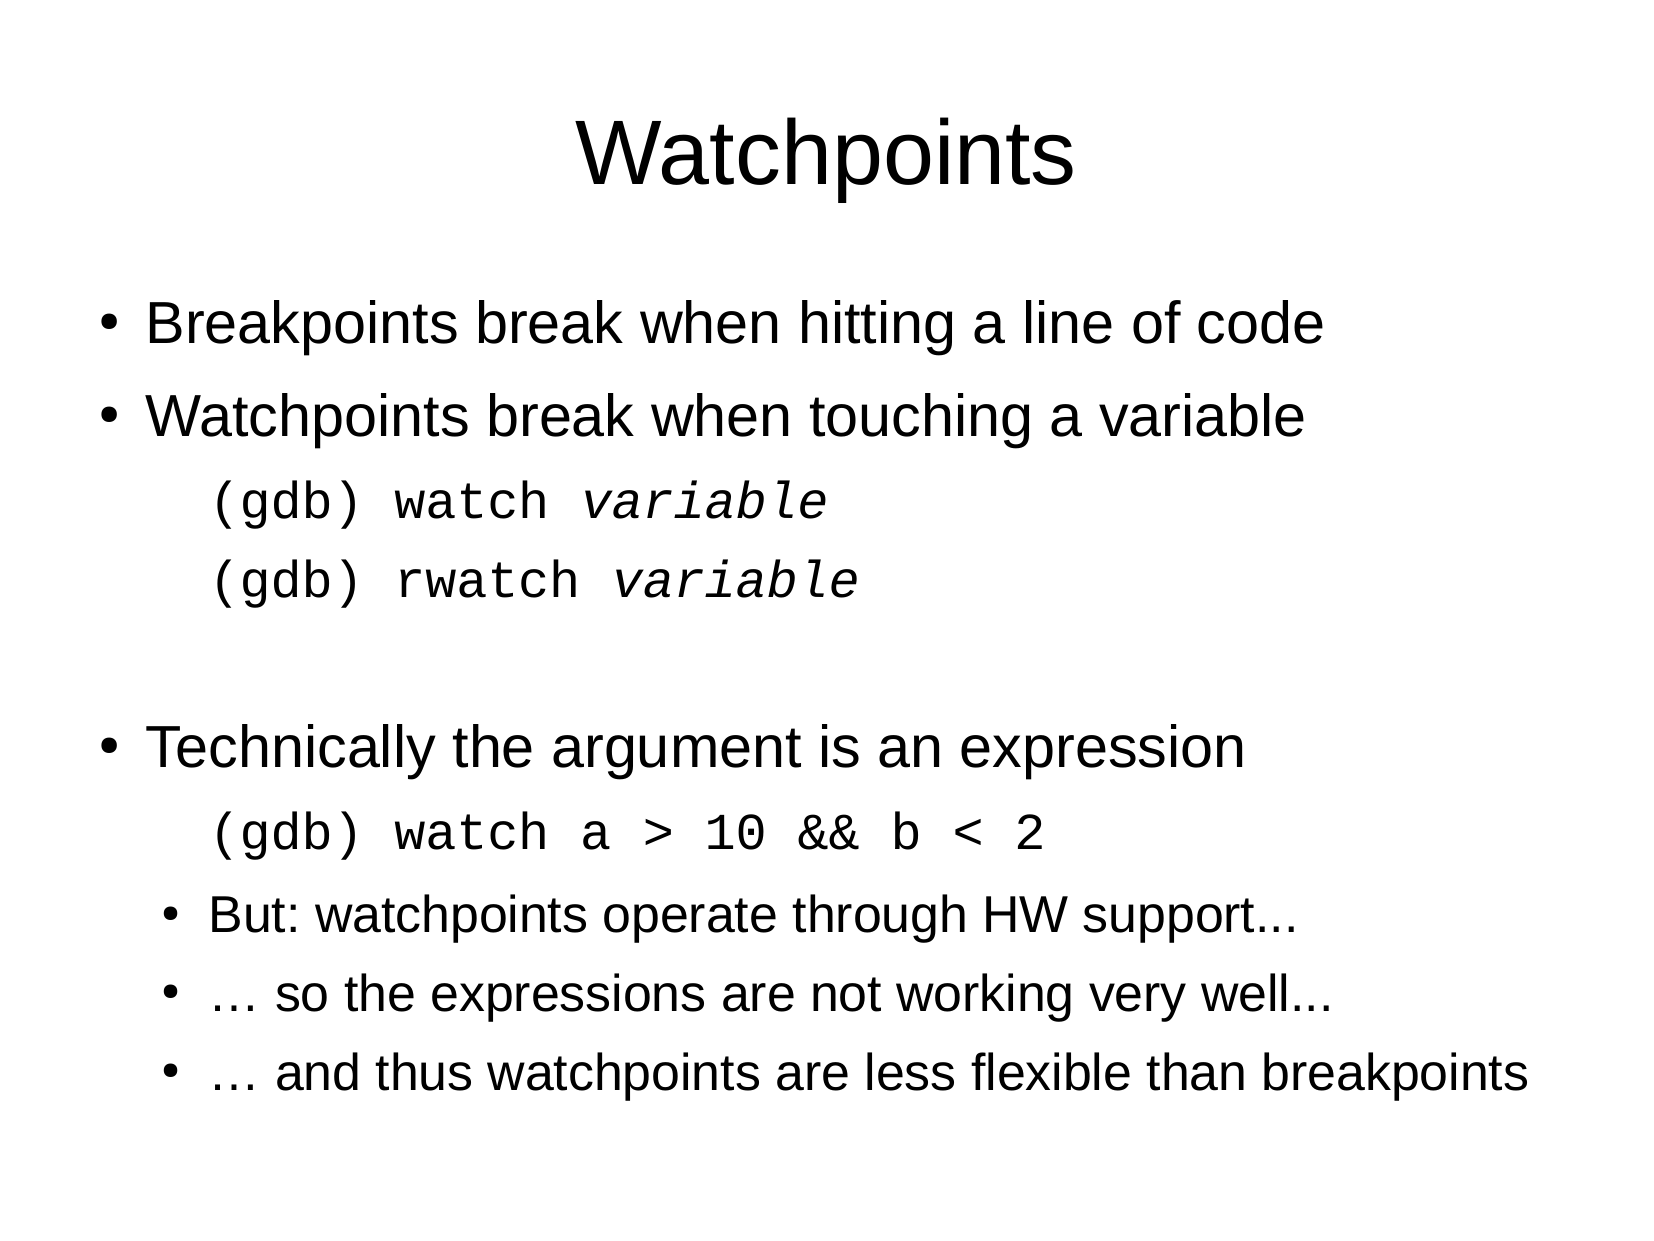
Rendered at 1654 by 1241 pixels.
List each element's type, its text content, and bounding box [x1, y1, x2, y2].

title Watchpoints [82, 49, 1571, 257]
list Breakpoints break when hitting a line of code Watchpoints break when touching a variable (gdb) watch variable (gdb) rwatch variable Technically the argument is an expression (gdb) watch a > 10 && b < 2 But: watchpoints operate through HW support... … so the expressions are not working very well... … and thus watchpoints are less flexible than breakpoints [82, 290, 1571, 1109]
